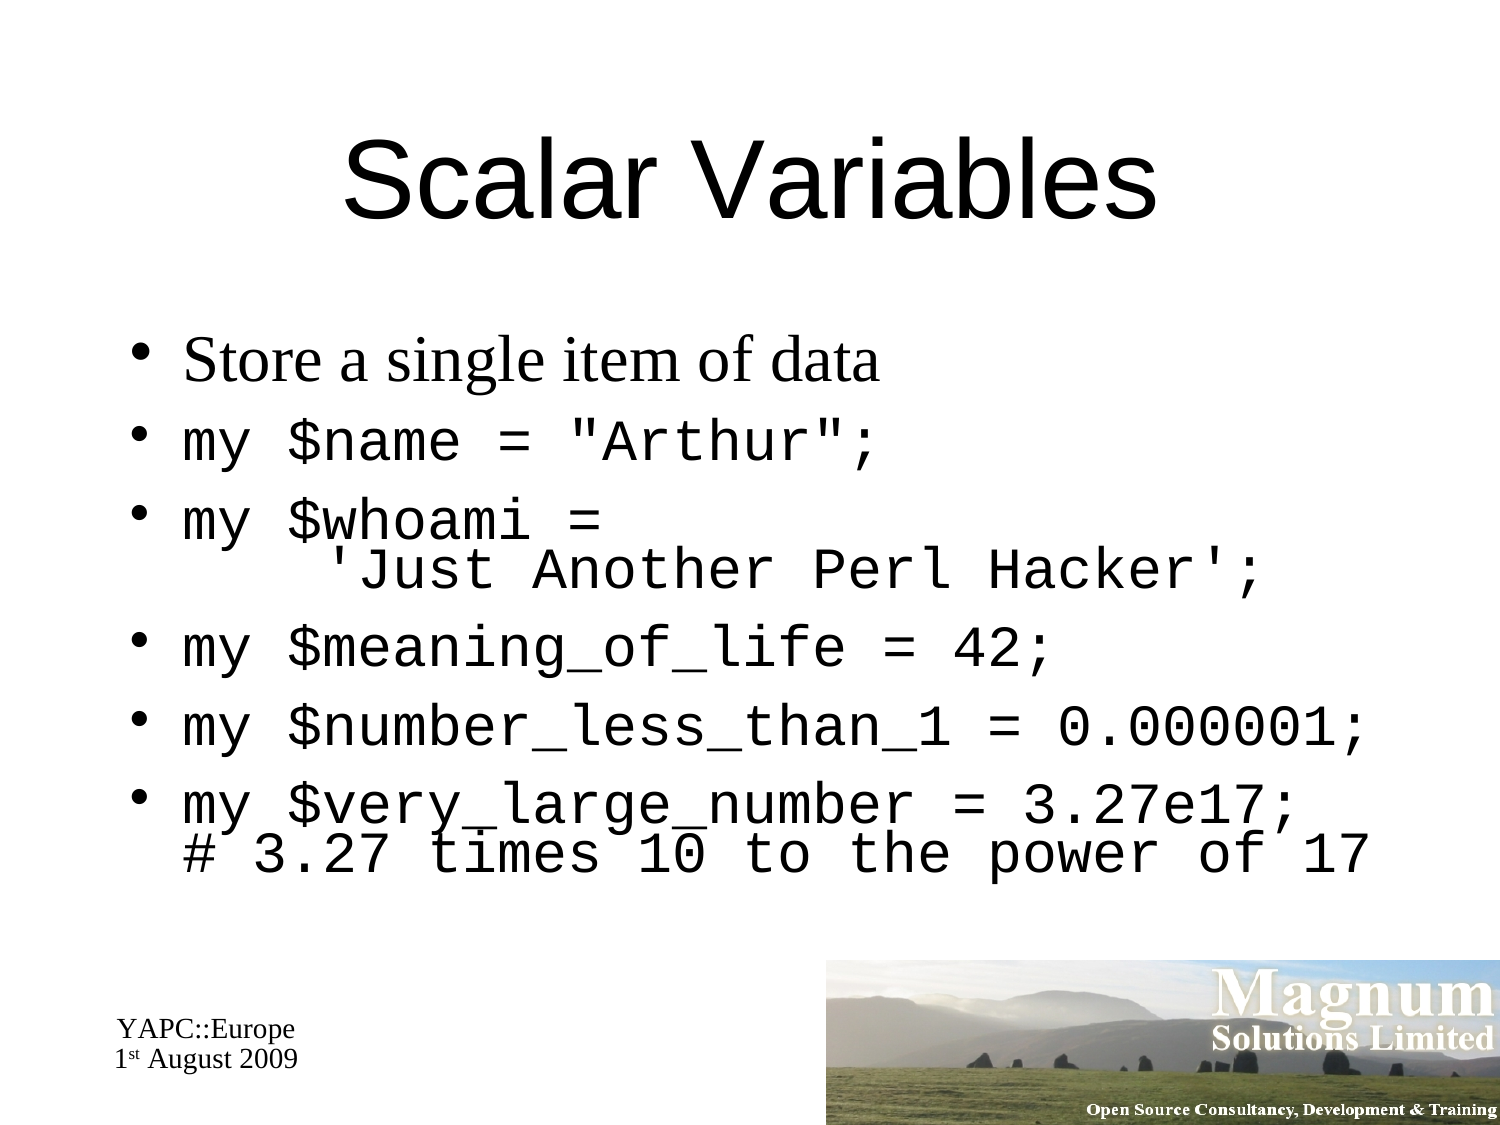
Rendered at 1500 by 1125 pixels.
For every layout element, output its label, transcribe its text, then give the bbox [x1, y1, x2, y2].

list Store a single item of data my $name = "Arthur"; my $whoami = 'Just Another Perl Hacker'; my $meaning_of_life = 42; my $number_less_than_1 = 0.000001; my $very_large_number = 3.27e17; # 3.27 times 10 to the power of 17 [112, 337, 1388, 987]
picture [826, 960, 1500, 1125]
title Scalar Variables [112, 62, 1388, 250]
